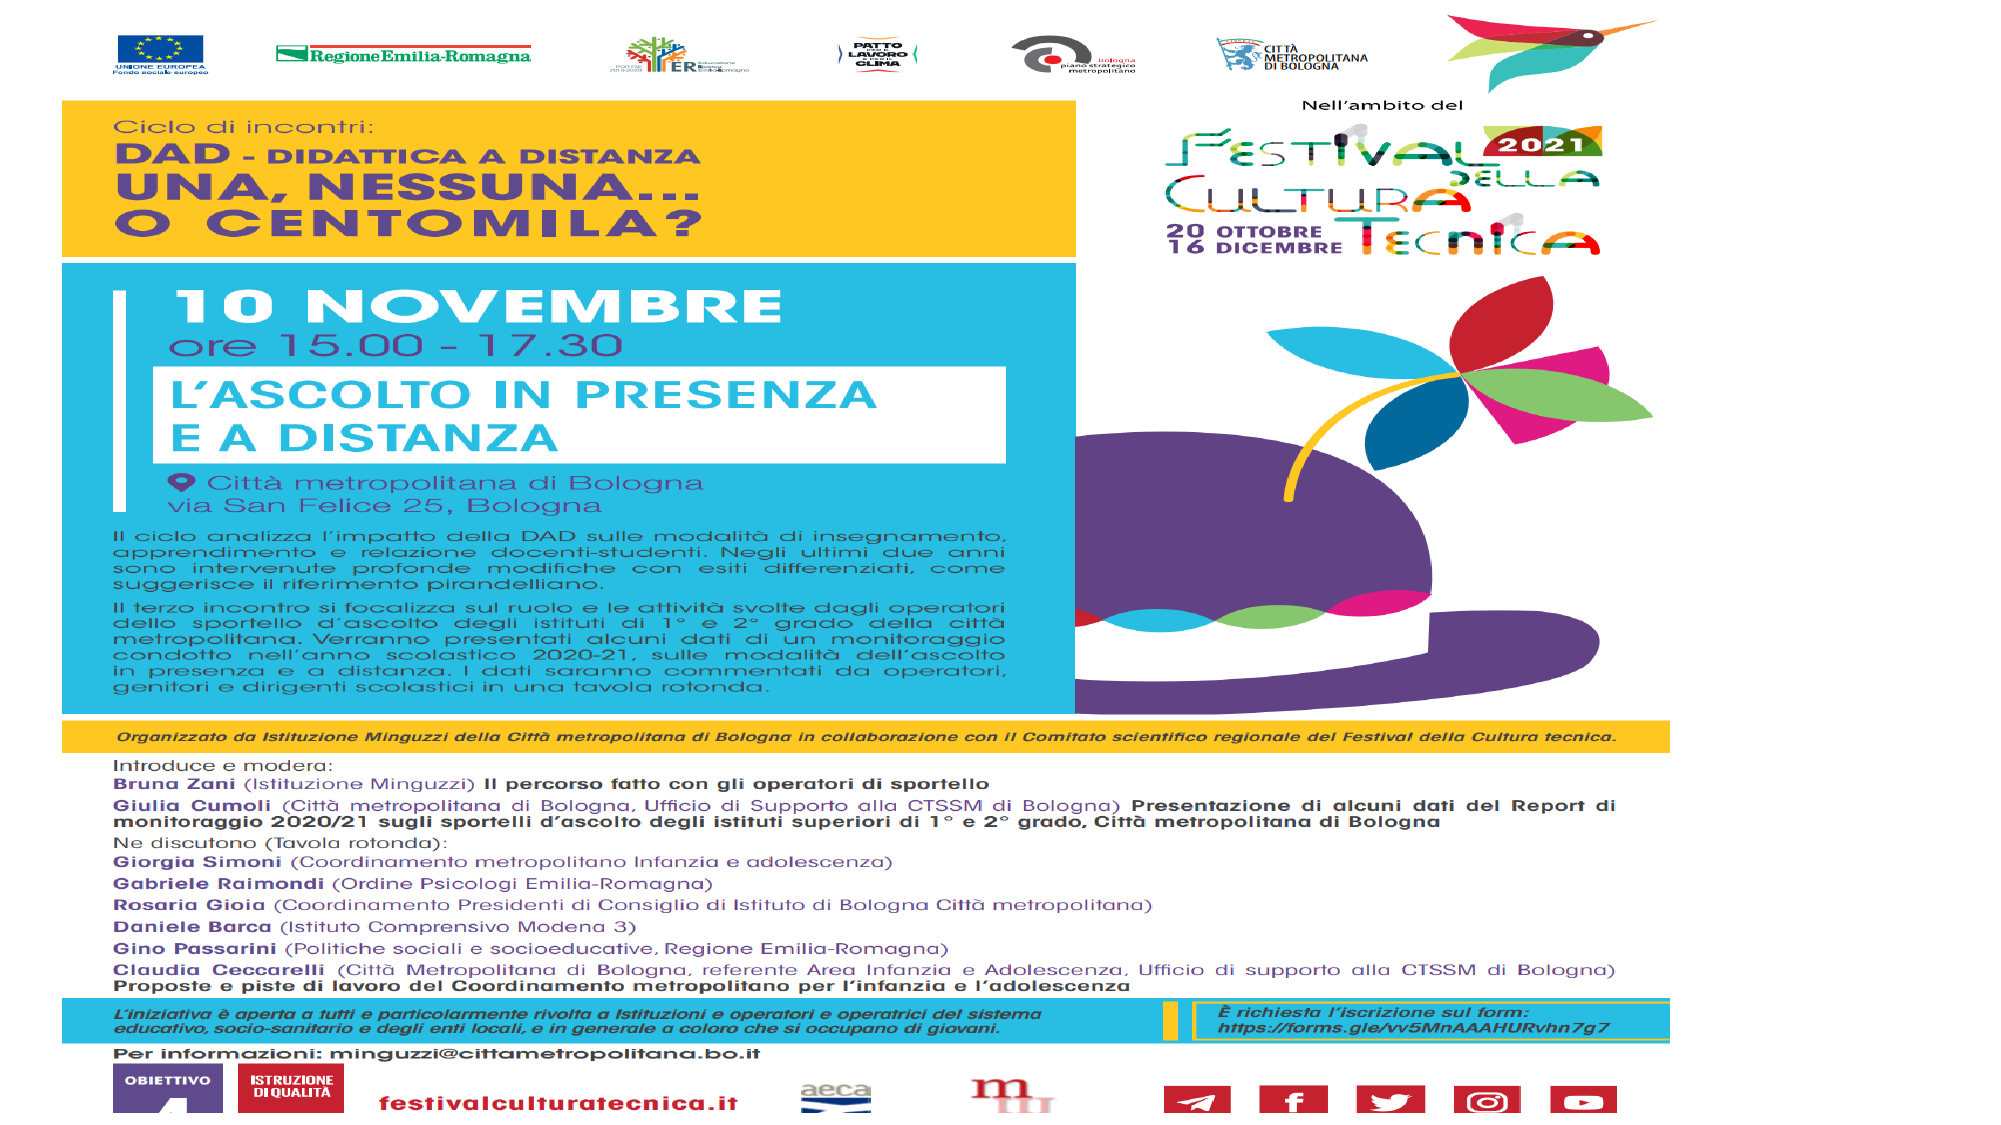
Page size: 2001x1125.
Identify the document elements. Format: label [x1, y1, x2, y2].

picture [62, 0, 1670, 1113]
